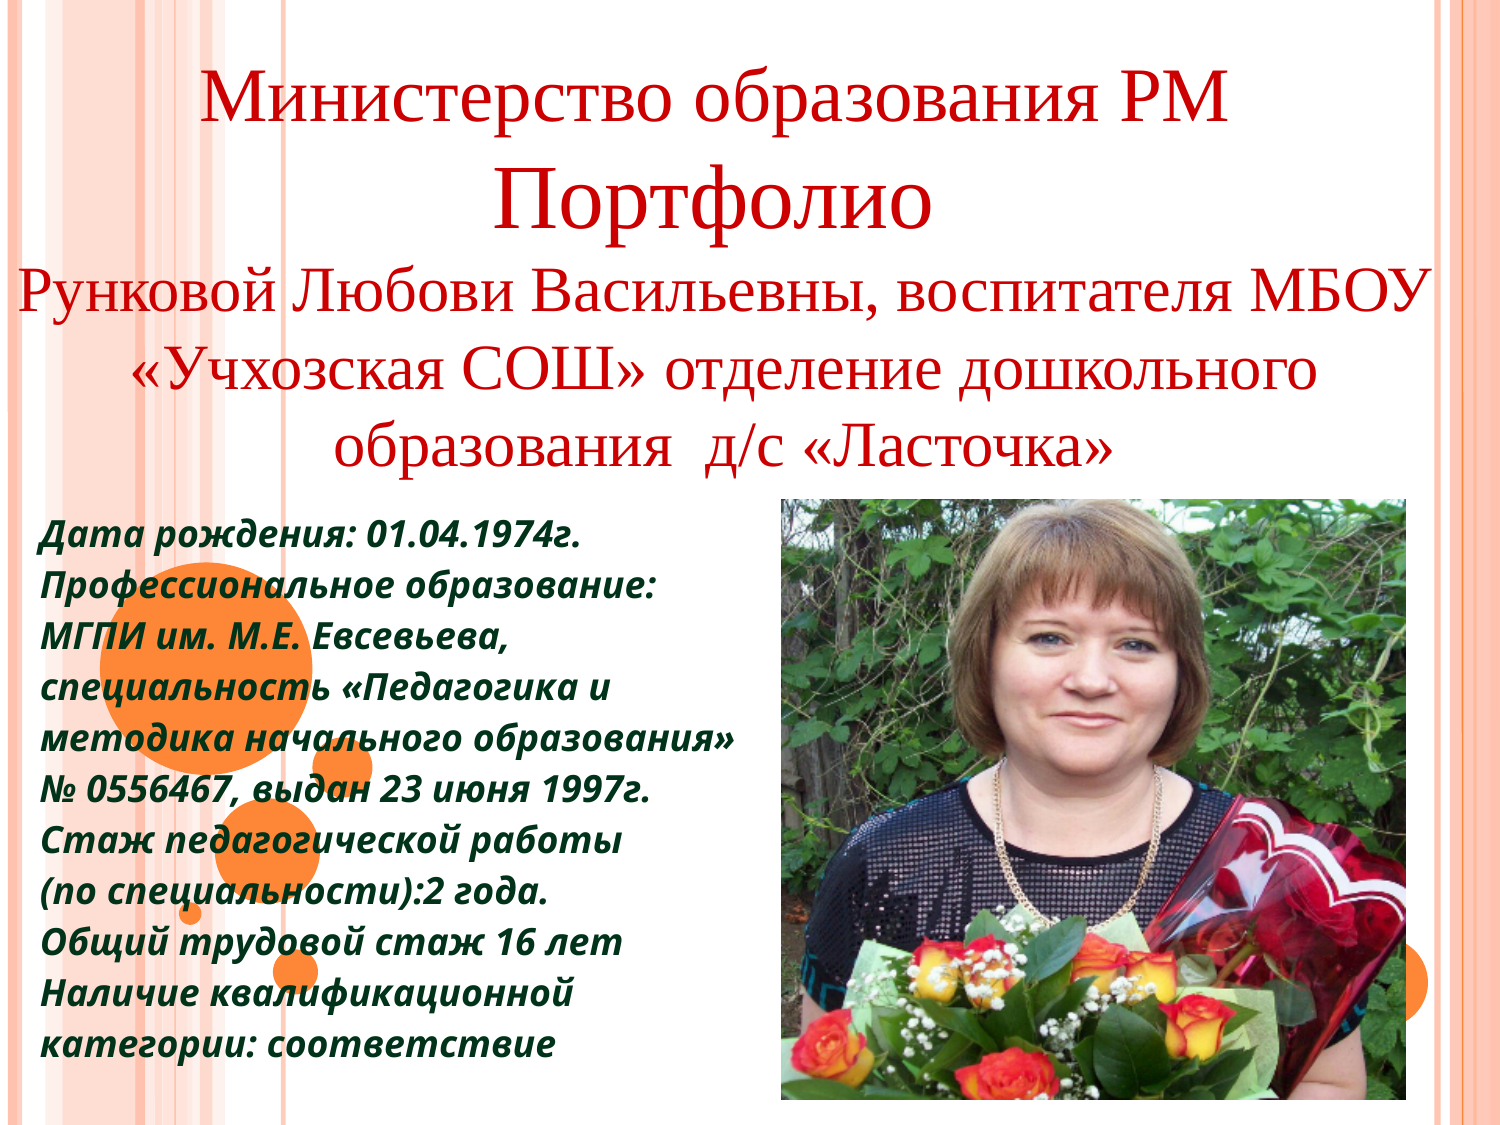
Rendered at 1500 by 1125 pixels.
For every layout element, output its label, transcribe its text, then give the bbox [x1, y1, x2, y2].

picture [781, 500, 1406, 1100]
title Министерство образования РМ Портфолио Рунковой Любови Васильевны, воспитателя МБОУ «Учхозская СОШ» отделение дошкольного образования д/с «Ласточка» [0, 37, 1450, 450]
text_box Дата рождения: 01.04.1974г. Профессиональное образование: МГПИ им. М.Е. Евсевьева, специальность «Педагогика и методика начального образования» № 0556467, выдан 23 июня 1997г. Стаж педагогической работы (по специальности):2 года. Общий трудовой стаж 16 лет Наличие квалификационной категории: соответствие [24, 499, 781, 1077]
